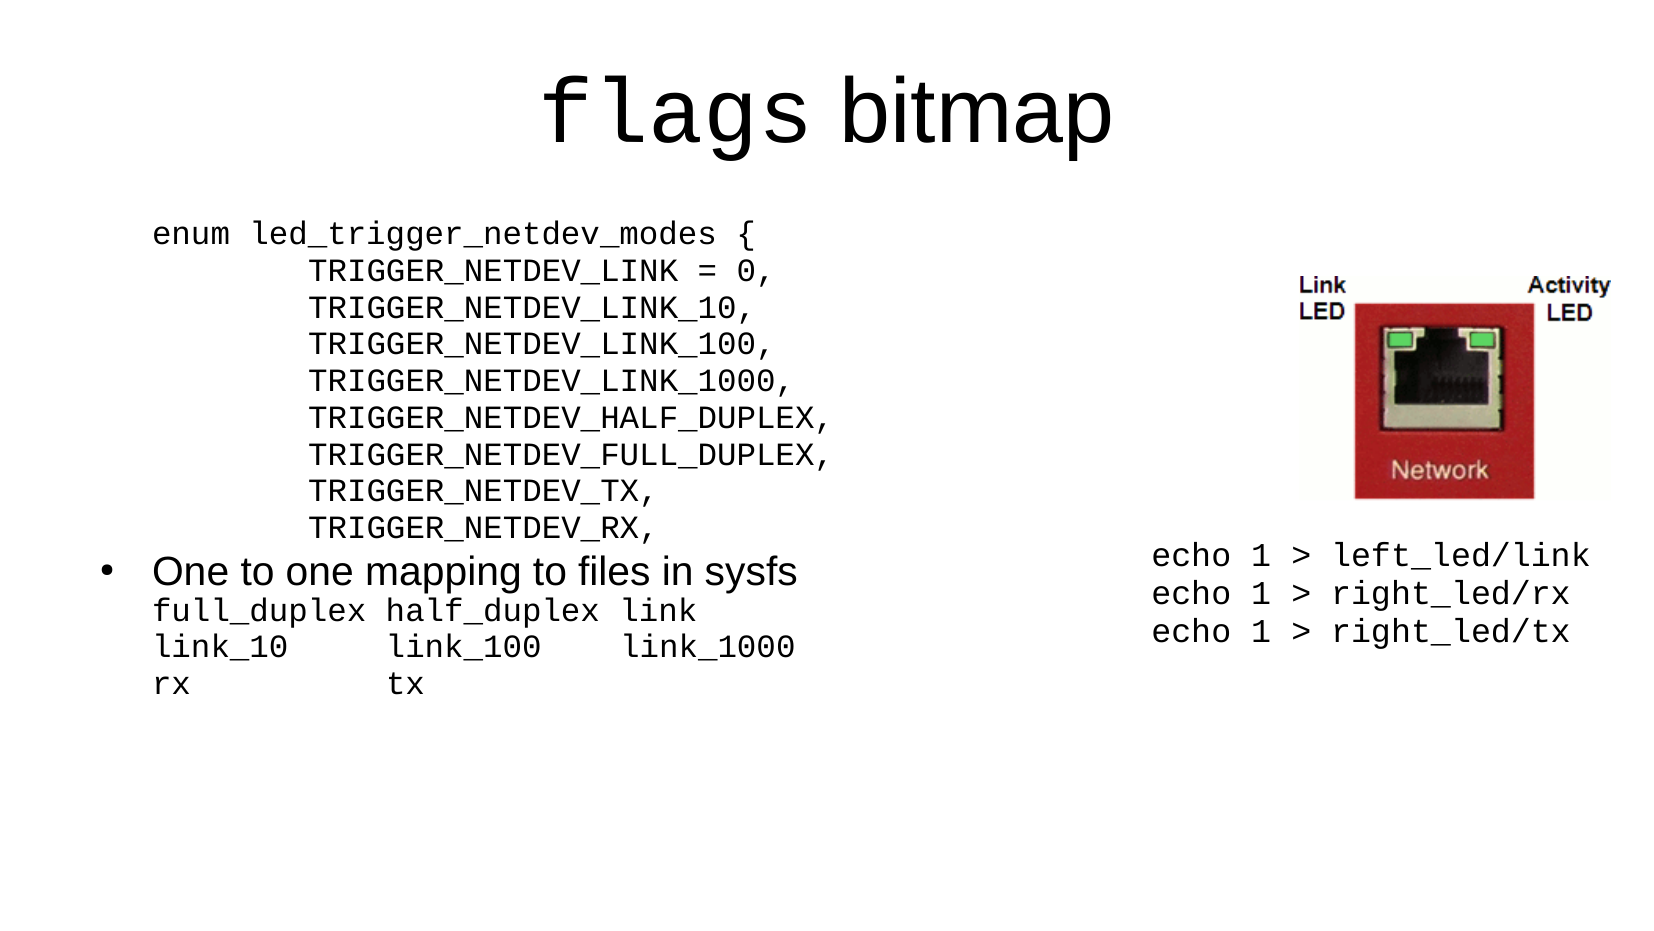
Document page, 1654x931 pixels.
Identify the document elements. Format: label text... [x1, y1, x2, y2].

text_box echo 1 > left_led/link echo 1 > right_led/rx echo 1 > right_led/tx [1136, 531, 1654, 931]
title flags bitmap [82, 37, 1571, 193]
picture [1299, 276, 1611, 502]
list enum led_trigger_netdev_modes { TRIGGER_NETDEV_LINK = 0, TRIGGER_NETDEV_LINK_10, TRIGGER_NETDEV_LINK_100, TRIGGER_NETDEV_LINK_1000, TRIGGER_NETDEV_HALF_DUPLEX, TRIGGER_NETDEV_FULL_DUPLEX, TRIGGER_NETDEV_TX, TRIGGER_NETDEV_RX, One to one mapping to files in sysfs full_duplex half_duplex link link_10 link_100 link_1000 rx tx [82, 217, 886, 758]
